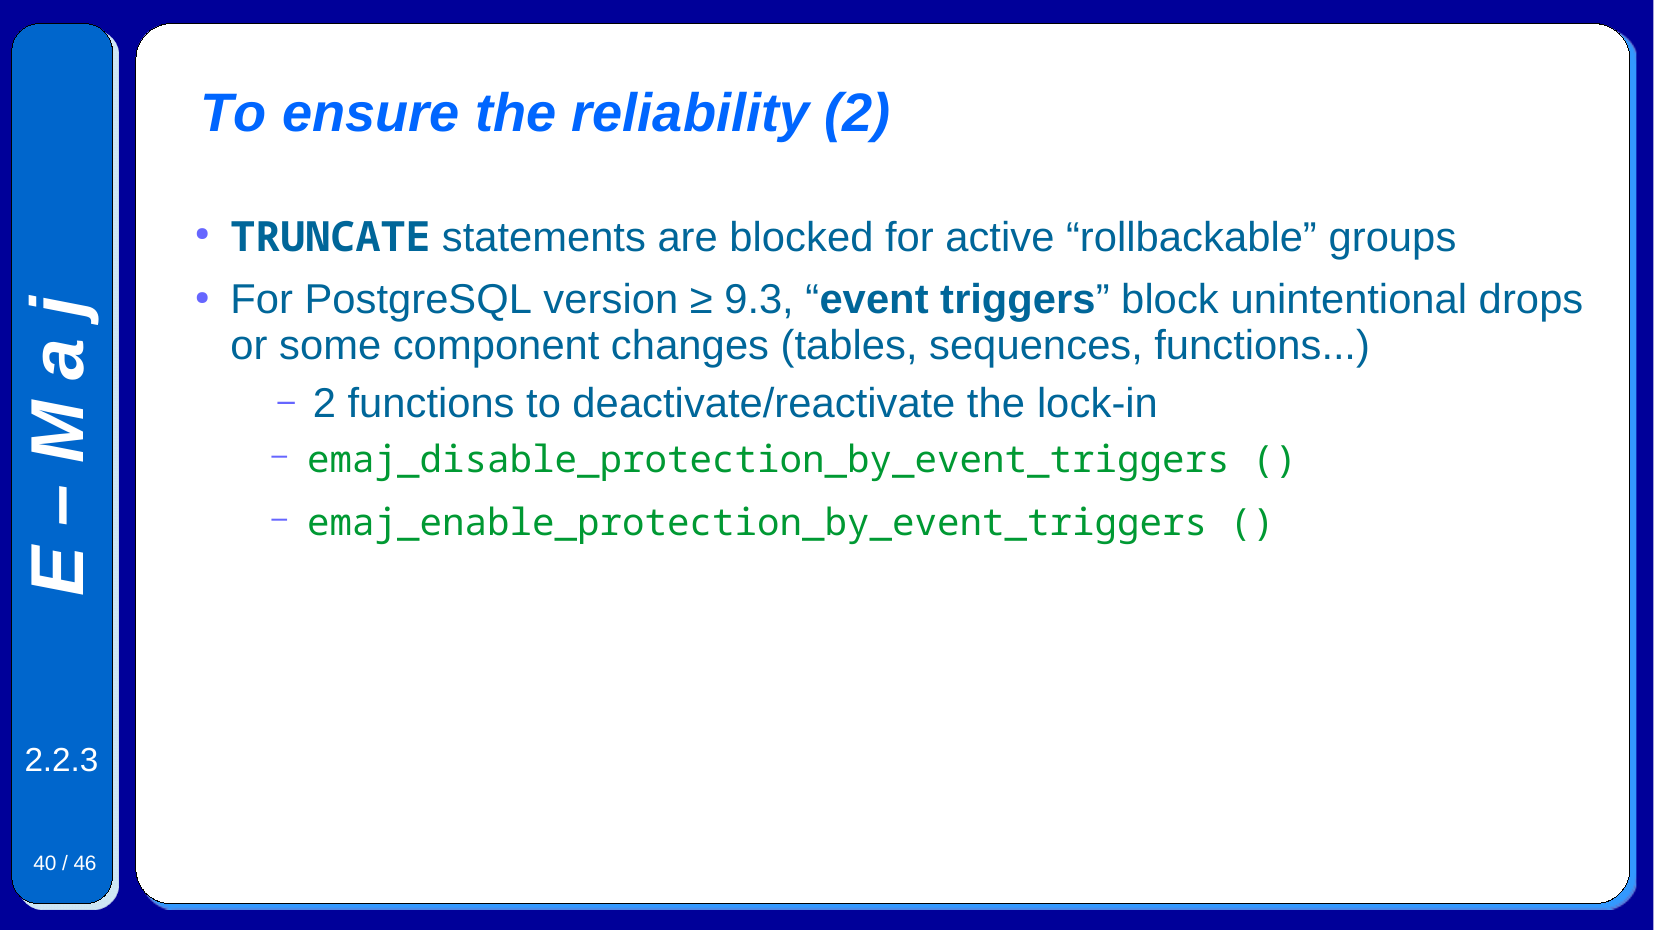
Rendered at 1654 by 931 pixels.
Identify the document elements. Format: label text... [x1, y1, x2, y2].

title To ensure the reliability (2) [200, 34, 1575, 191]
list TRUNCATE statements are blocked for active “rollbackable” groups For PostgreSQL version ≥ 9.3, “event triggers” block unintentional drops or some component changes (tables, sequences, functions...) 2 functions to deactivate/reactivate the lock-in emaj_disable_protection_by_event_triggers () emaj_enable_protection_by_event_triggers () [177, 206, 1587, 827]
